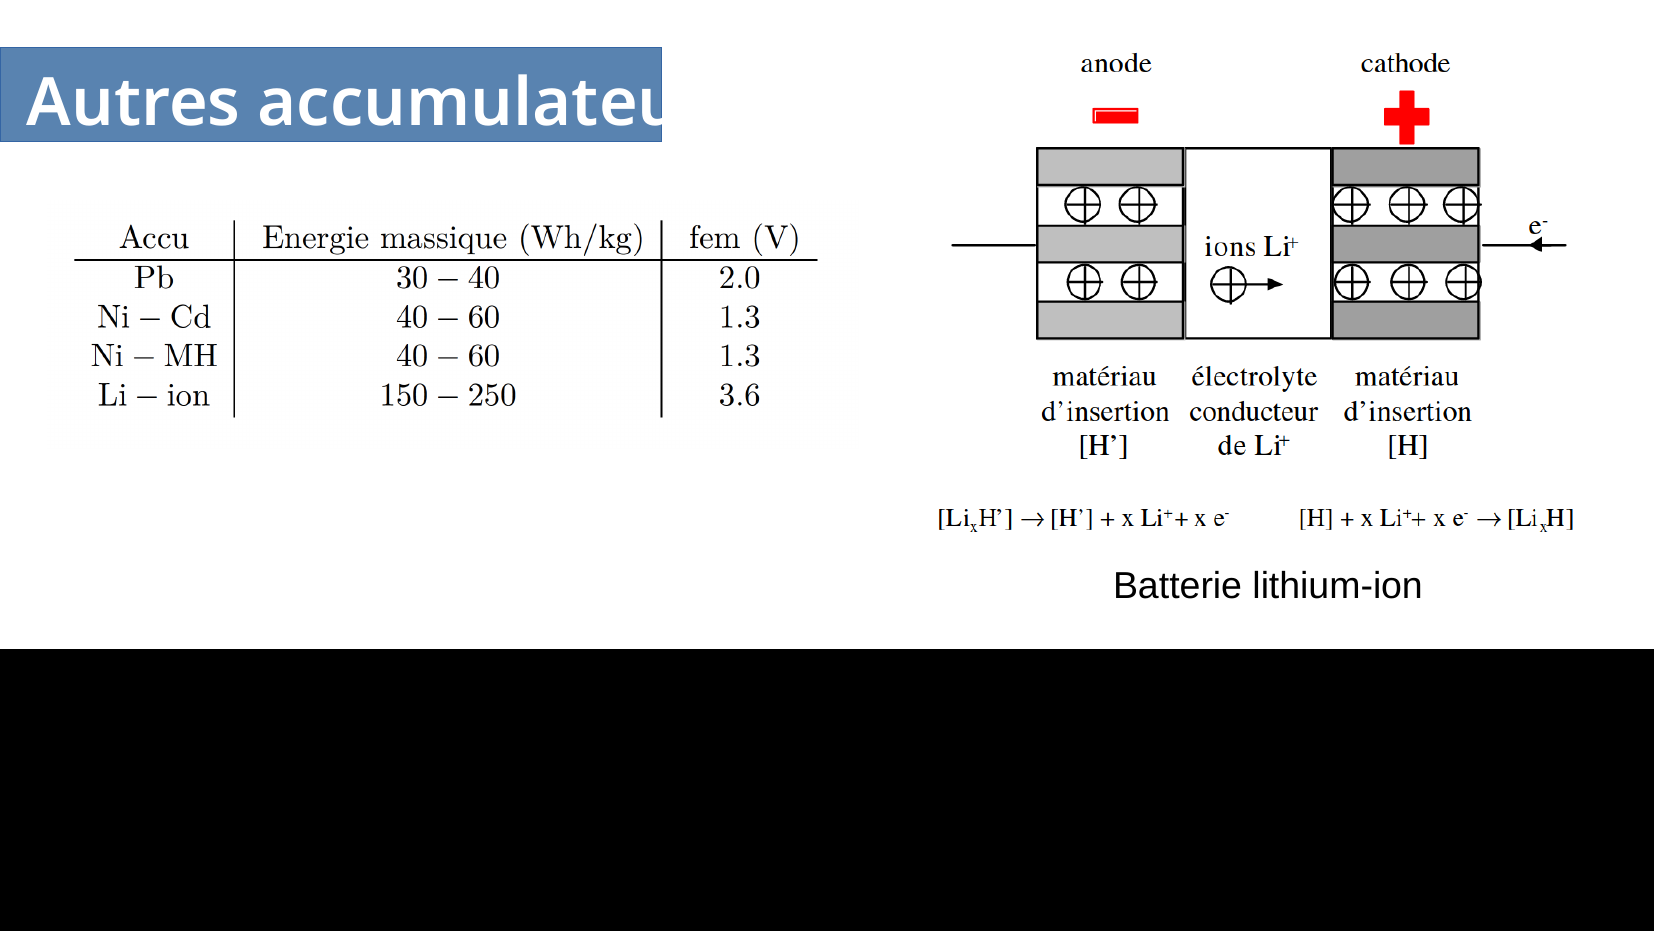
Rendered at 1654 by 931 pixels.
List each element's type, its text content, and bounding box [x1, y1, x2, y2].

picture [47, 200, 859, 449]
text_box Autres accumulateurs [11, 47, 643, 142]
text_box [0, 649, 1654, 931]
text_box [0, 47, 11, 142]
text_box [643, 47, 662, 119]
text_box Batterie lithium-ion [1098, 557, 1438, 615]
text_box [643, 120, 662, 142]
picture [935, 23, 1583, 556]
